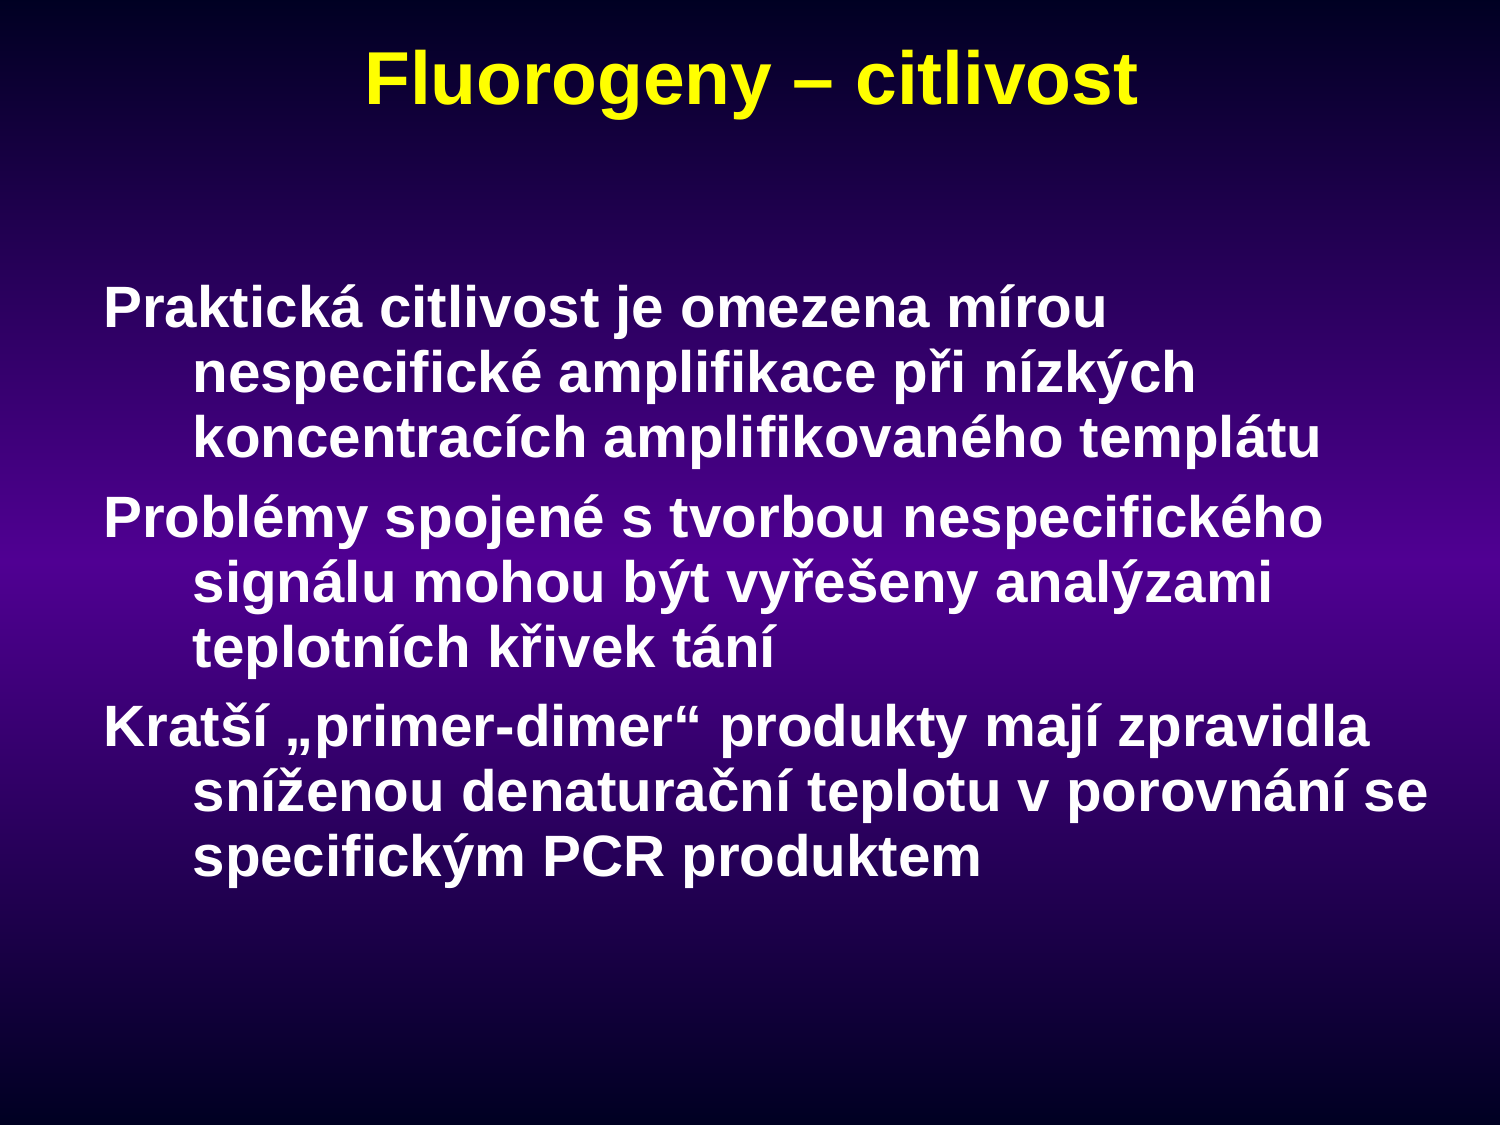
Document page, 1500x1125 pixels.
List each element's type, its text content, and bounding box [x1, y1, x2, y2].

text_box Praktická citlivost je omezena mírou nespecifické amplifikace při nízkých koncentracích amplifikovaného templátu Problémy spojené s tvorbou nespecifického signálu mohou být vyřešeny analýzami teplotních křivek tání Kratší „primer-dimer“ produkty mají zpravidla sníženou denaturační teplotu v porovnání se specifickým PCR produktem [88, 267, 1447, 953]
title Fluorogeny – citlivost [53, 19, 1451, 138]
